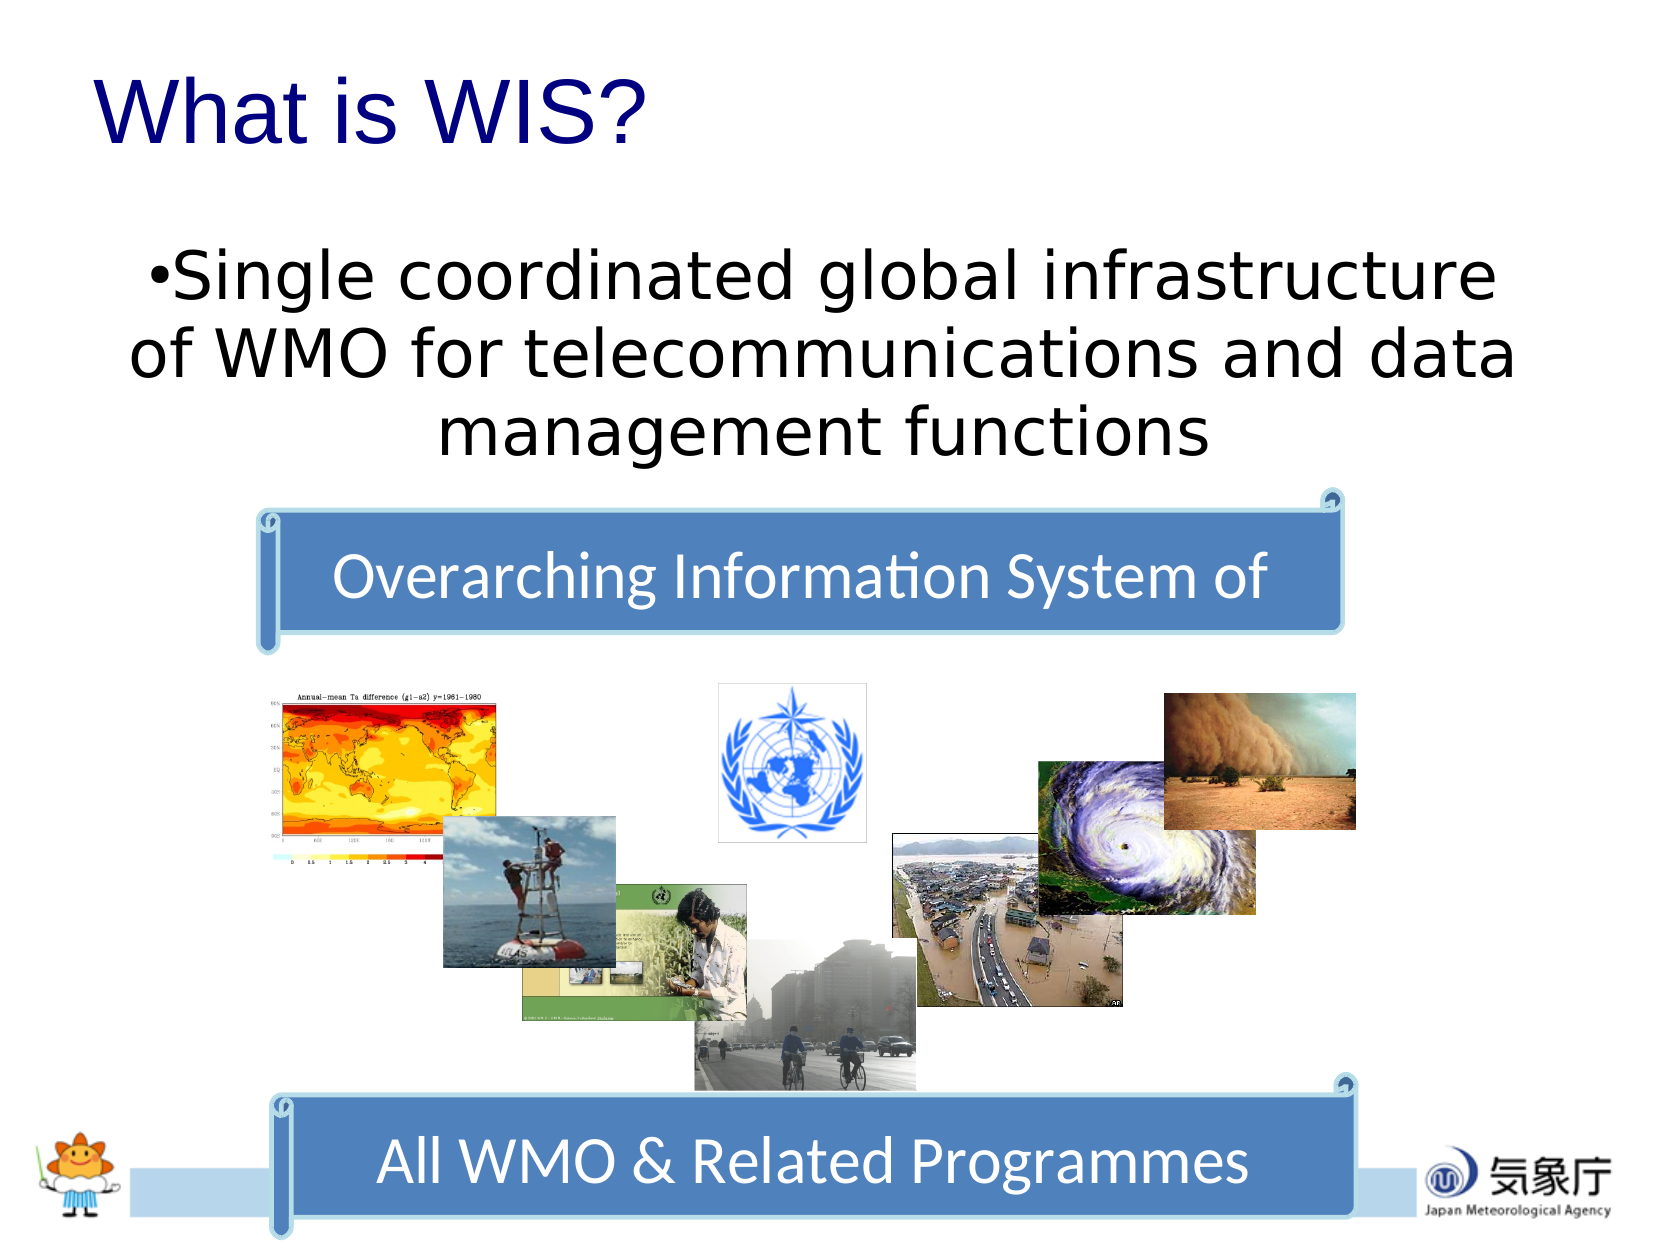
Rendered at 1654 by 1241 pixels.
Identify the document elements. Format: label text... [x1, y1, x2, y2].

subtitle Single coordinated global infrastructure of WMO for telecommunications and data management functions [118, 177, 1531, 532]
title What is WIS? [93, 59, 1506, 166]
picture [24, 532, 1625, 1241]
